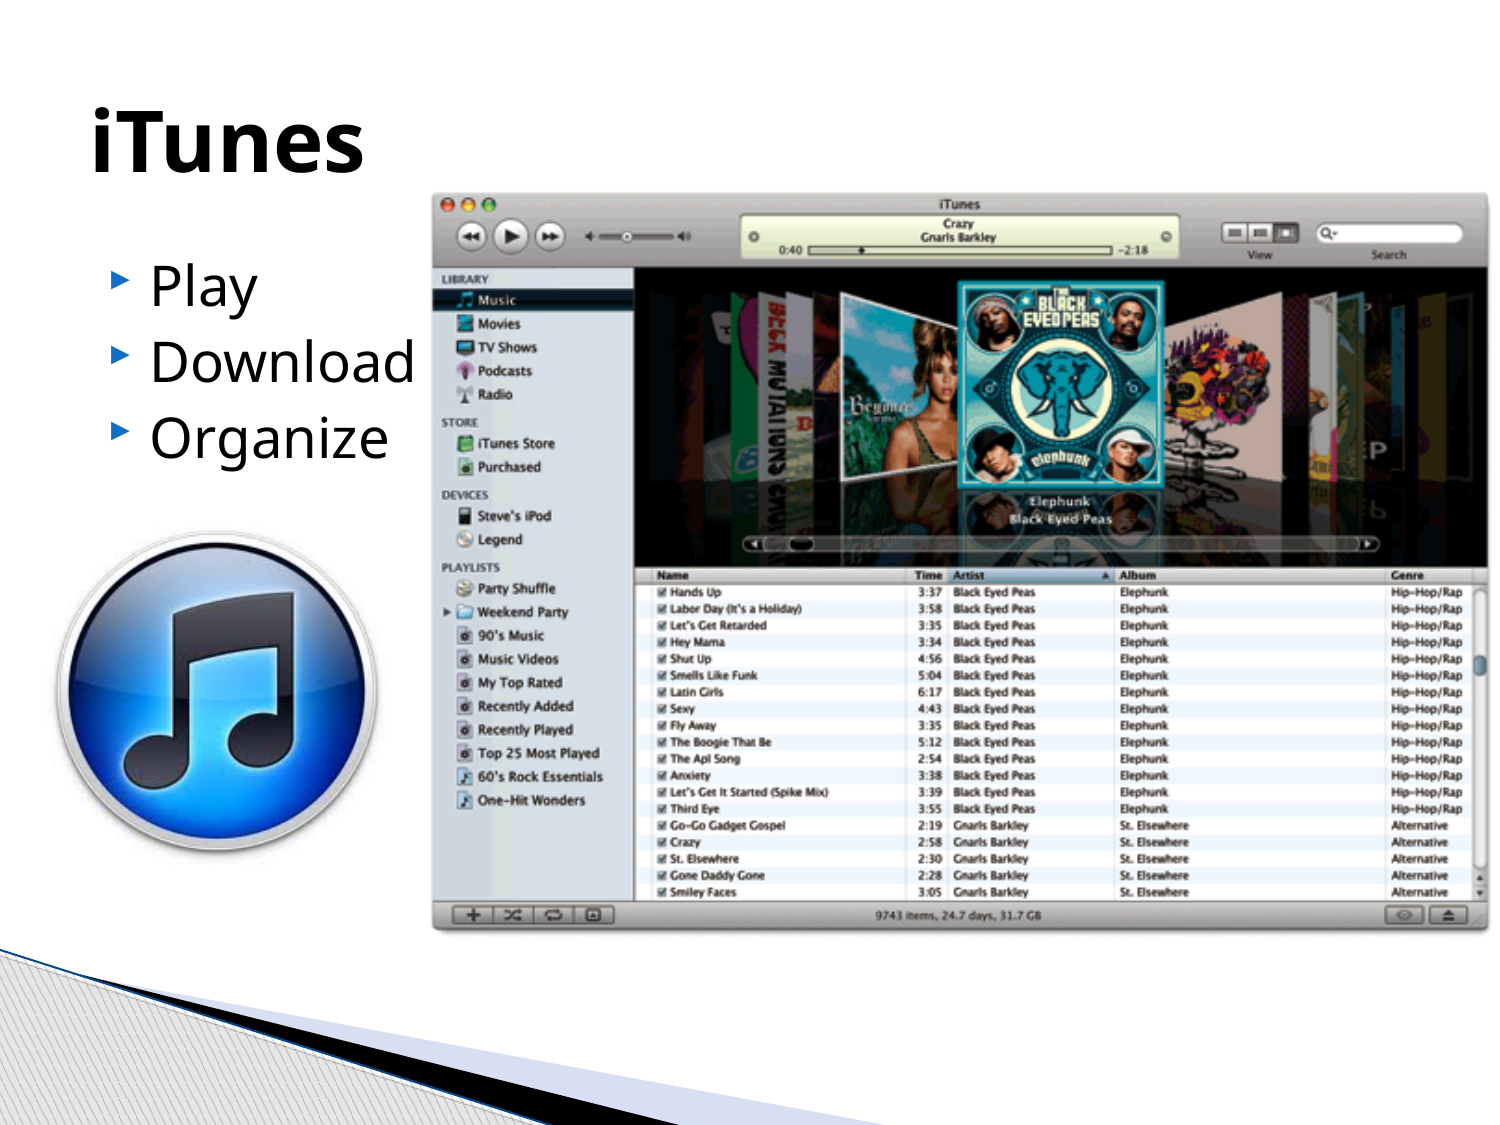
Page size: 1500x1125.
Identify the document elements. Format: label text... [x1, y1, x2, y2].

list Play Download Organize [75, 242, 573, 610]
title iTunes [75, 45, 502, 233]
picture [41, 515, 393, 867]
picture [407, 172, 1500, 965]
